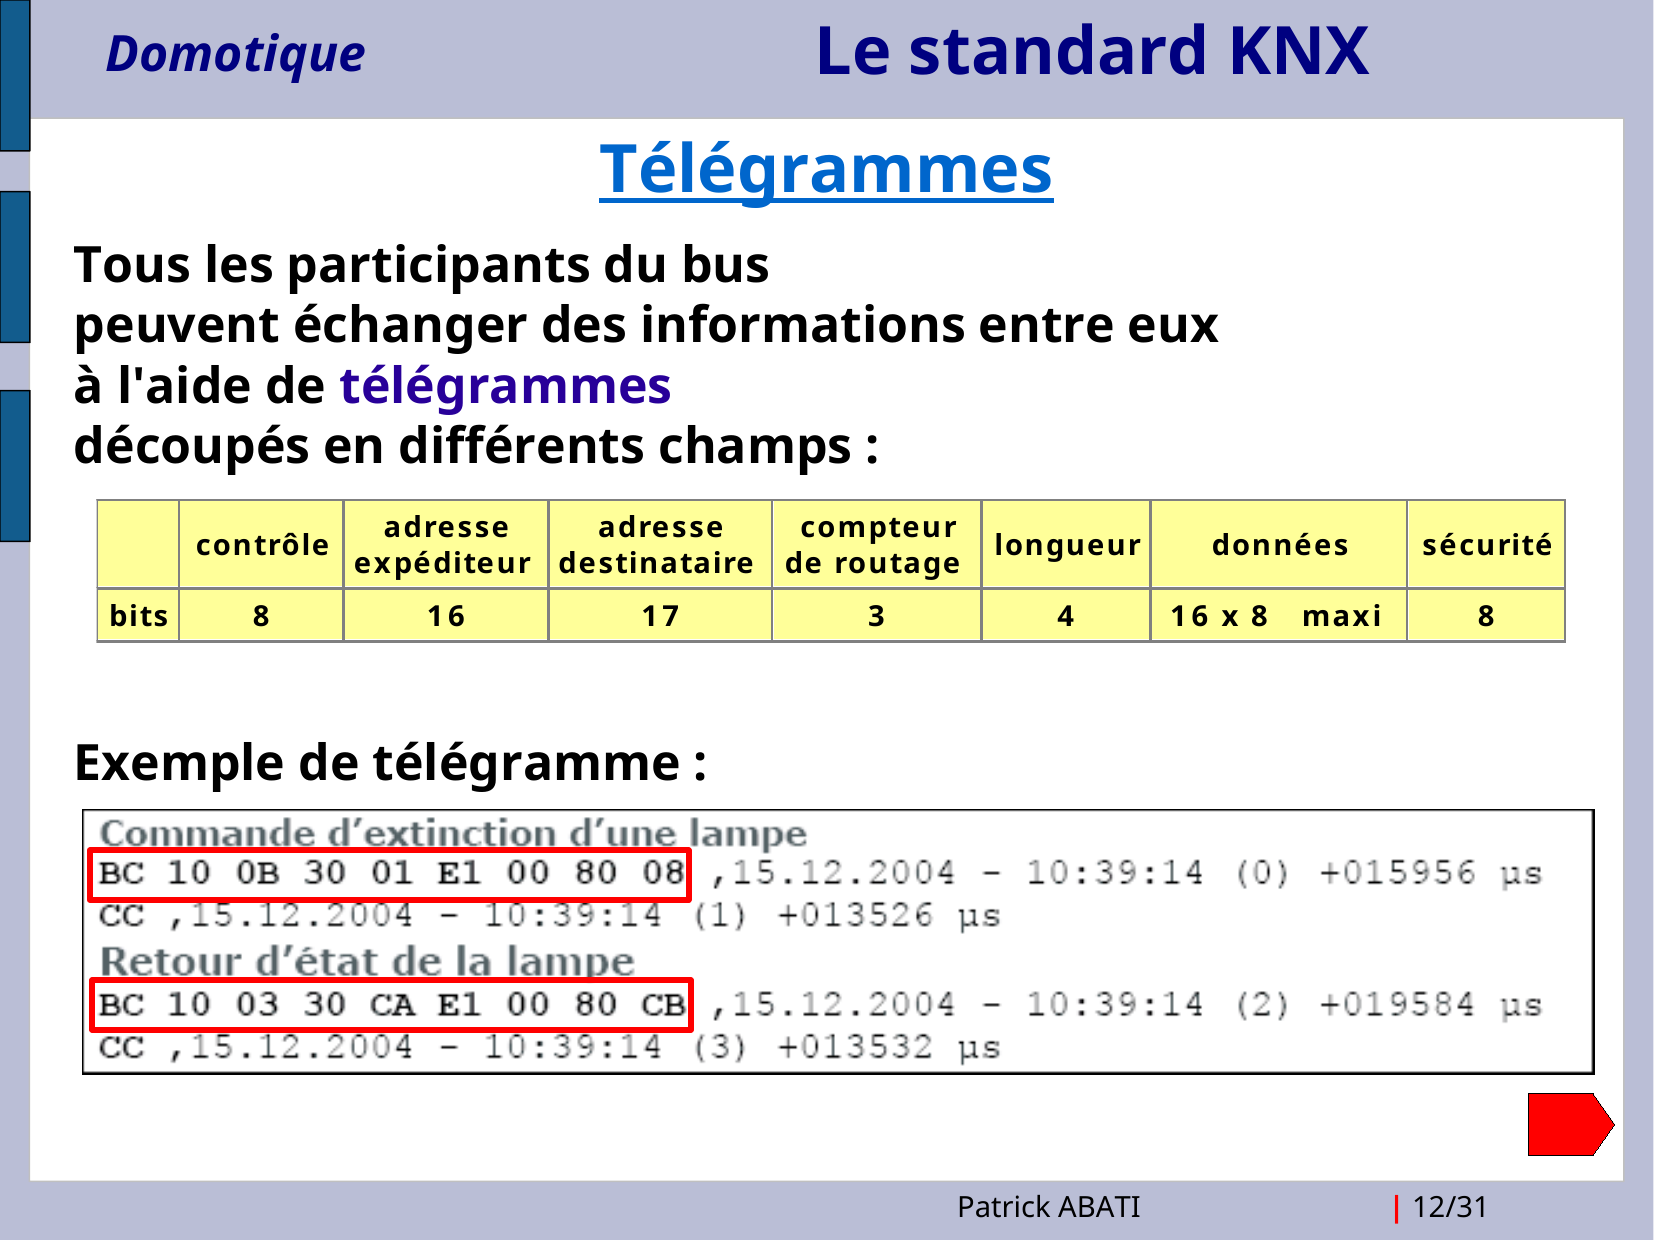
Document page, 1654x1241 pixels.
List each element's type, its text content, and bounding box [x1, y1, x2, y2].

chart [96, 498, 1574, 681]
text_box Tous les participants du bus peuvent échanger des informations entre eux à l'aide de télégrammes découpés en différents champs : [59, 224, 1595, 587]
text_box Télégrammes [29, 118, 1624, 215]
picture [82, 809, 1595, 1076]
text_box Exemple de télégramme : [59, 722, 886, 798]
text_box [1528, 1093, 1615, 1156]
